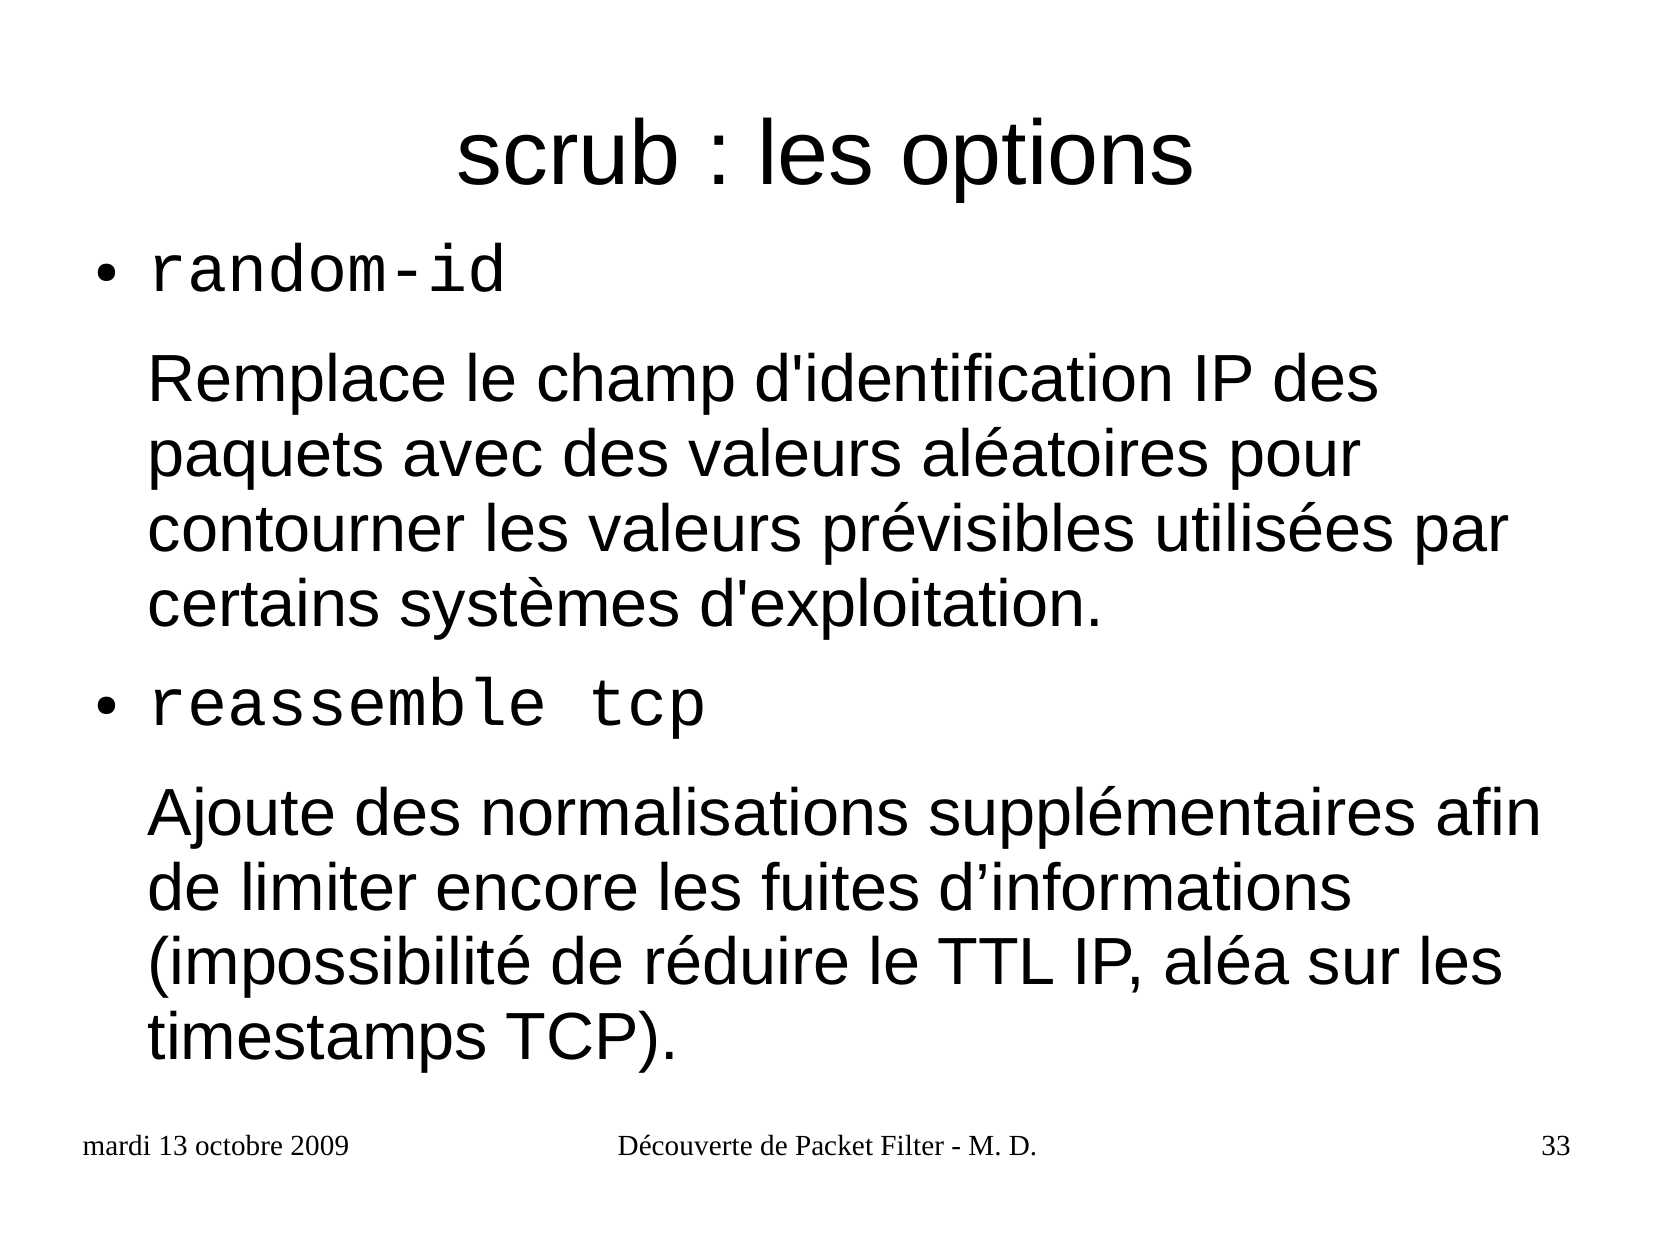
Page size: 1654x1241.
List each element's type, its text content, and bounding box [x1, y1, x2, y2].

title scrub : les options [82, 49, 1571, 257]
list random-id Remplace le champ d'identification IP des paquets avec des valeurs aléatoires pour contourner les valeurs prévisibles utilisées par certains systèmes d'exploitation. reassemble tcp Ajoute des normalisations supplémentaires afin de limiter encore les fuites d’informations (impossibilité de réduire le TTL IP, aléa sur les timestamps TCP). [76, 236, 1565, 1179]
